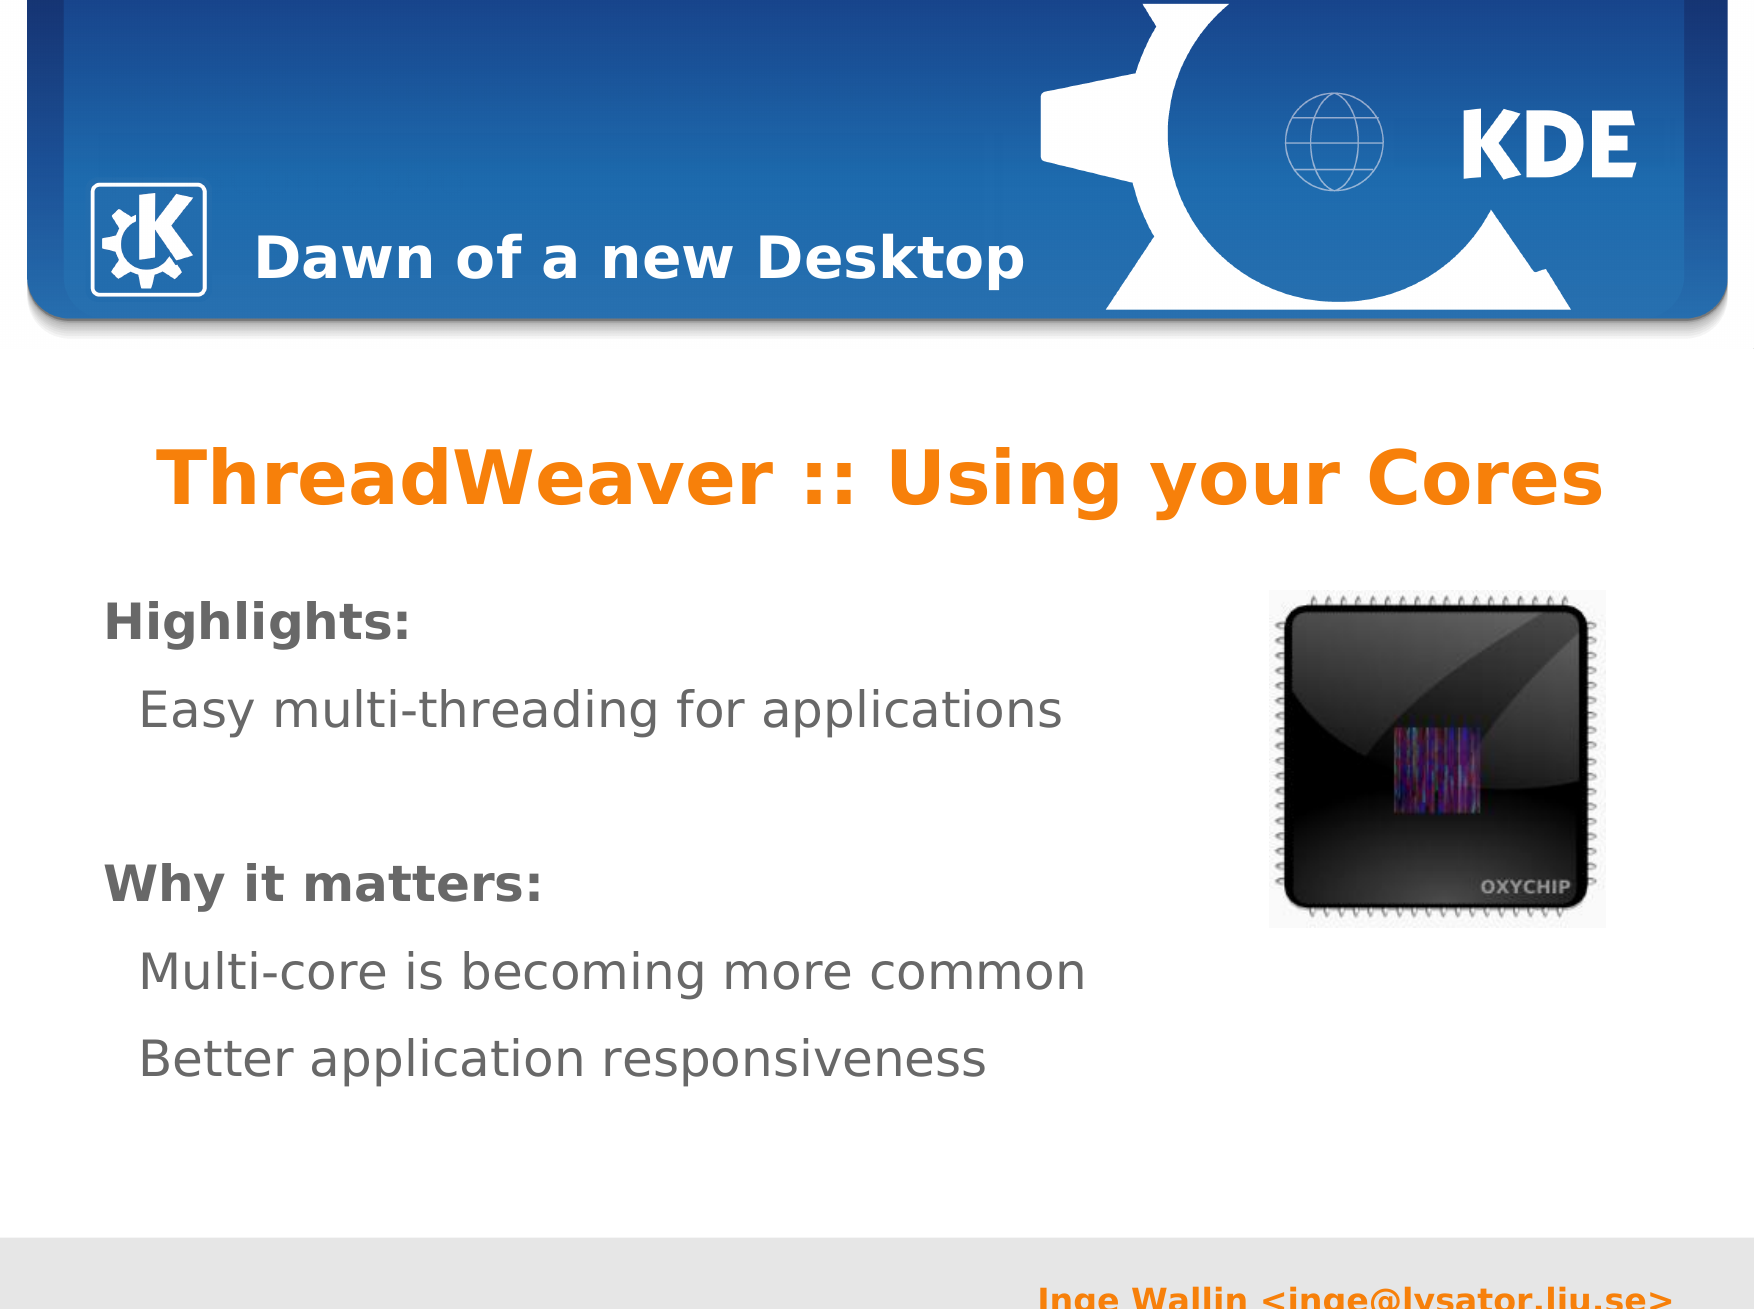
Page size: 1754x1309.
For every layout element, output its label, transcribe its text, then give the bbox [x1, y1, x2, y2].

text_box Dawn of a new Desktop [208, 183, 1063, 296]
text_box ThreadWeaver :: Using your Cores [111, 383, 1684, 486]
text_box Highlights: Easy multi-threading for applications Why it matters: Multi-core is becoming more common Better application responsiveness [88, 556, 1536, 1093]
picture [1269, 590, 1606, 928]
picture [0, 0, 1754, 349]
